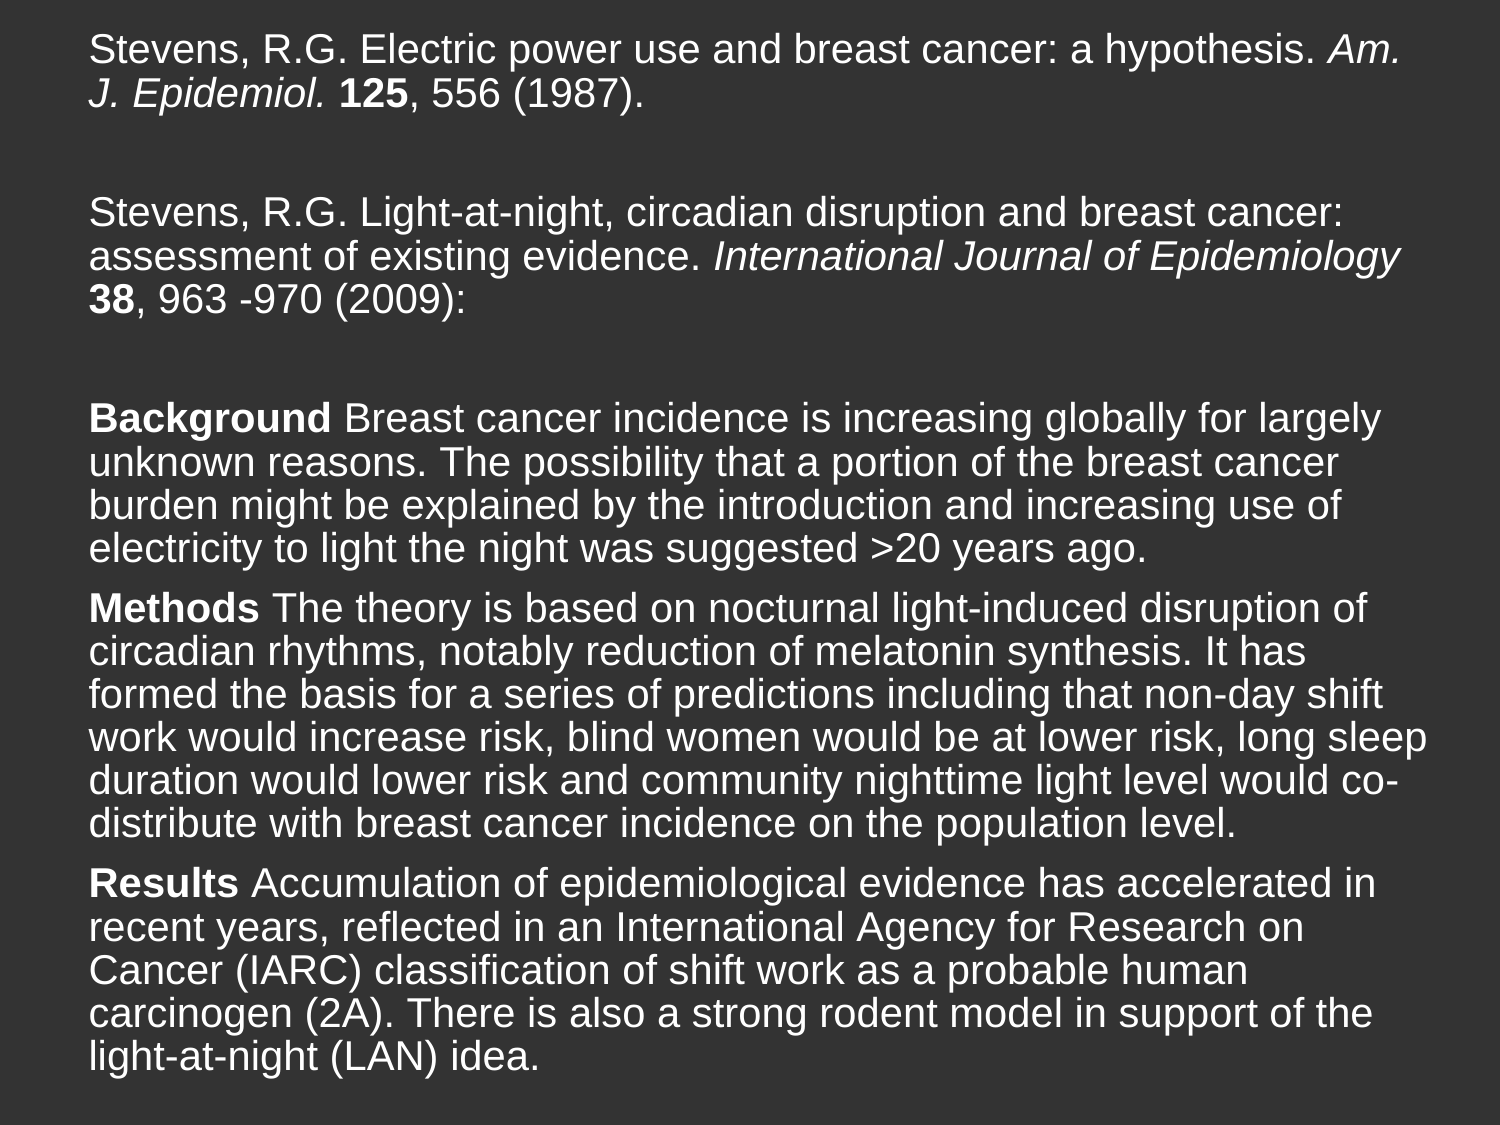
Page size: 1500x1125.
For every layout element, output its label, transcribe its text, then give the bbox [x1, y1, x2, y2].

list Stevens, R.G. Electric power use and breast cancer: a hypothesis. Am. J. Epidemiol. 125, 556 (1987). Stevens, R.G. Light-at-night, circadian disruption and breast cancer: assessment of existing evidence. International Journal of Epidemiology 38, 963 -970 (2009): Background Breast cancer incidence is increasing globally for largely unknown reasons. The possibility that a portion of the breast cancer burden might be explained by the introduction and increasing use of electricity to light the night was suggested >20 years ago. Methods The theory is based on nocturnal light-induced disruption of circadian rhythms, notably reduction of melatonin synthesis. It has formed the basis for a series of predictions including that non-day shift work would increase risk, blind women would be at lower risk, long sleep duration would lower risk and community nighttime light level would co-distribute with breast cancer incidence on the population level. Results Accumulation of epidemiological evidence has accelerated in recent years, reflected in an International Agency for Research on Cancer (IARC) classification of shift work as a probable human carcinogen (2A). There is also a strong rodent model in support of the light-at-night (LAN) idea. [88, 29, 1439, 1094]
